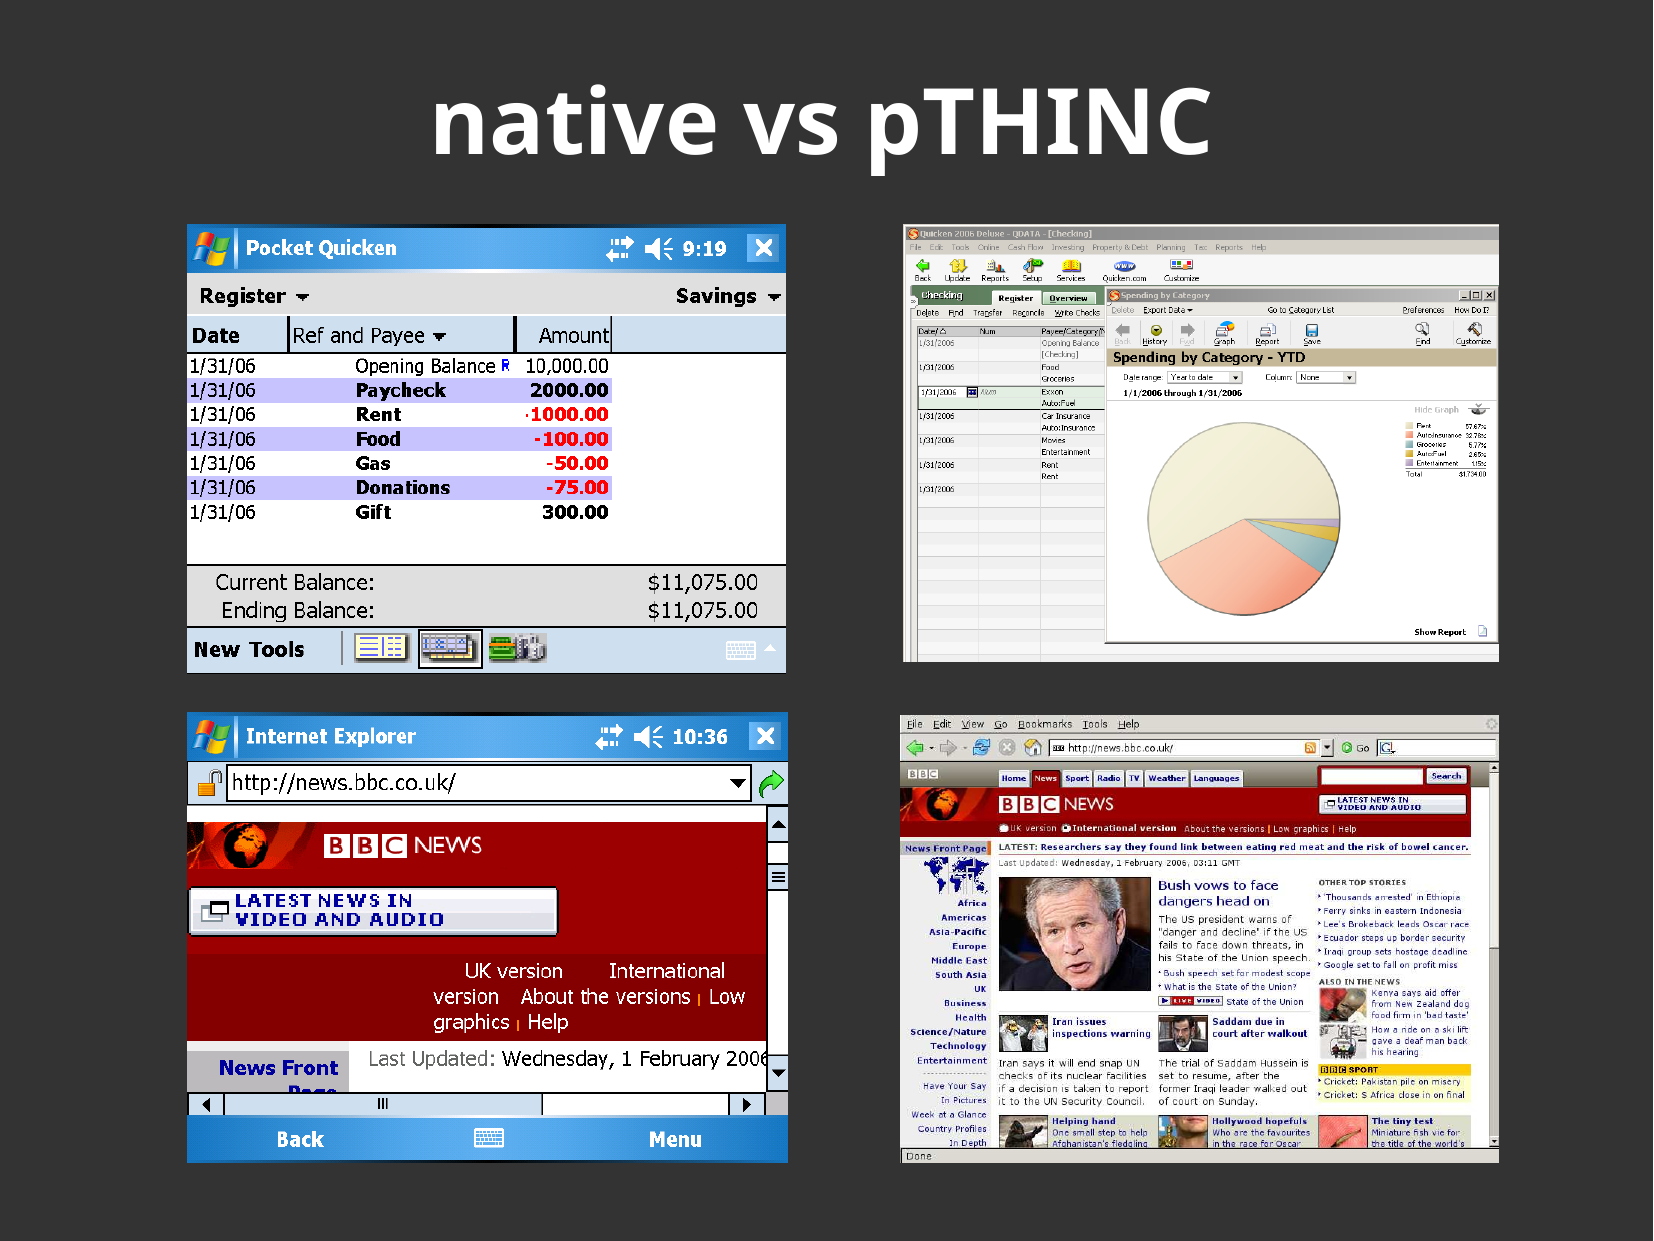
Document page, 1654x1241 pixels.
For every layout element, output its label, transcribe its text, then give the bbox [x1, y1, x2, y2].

picture [903, 224, 1499, 662]
picture [900, 715, 1499, 1163]
picture [187, 224, 786, 674]
title native vs pTHINC [116, 15, 1529, 223]
picture [187, 712, 788, 1163]
